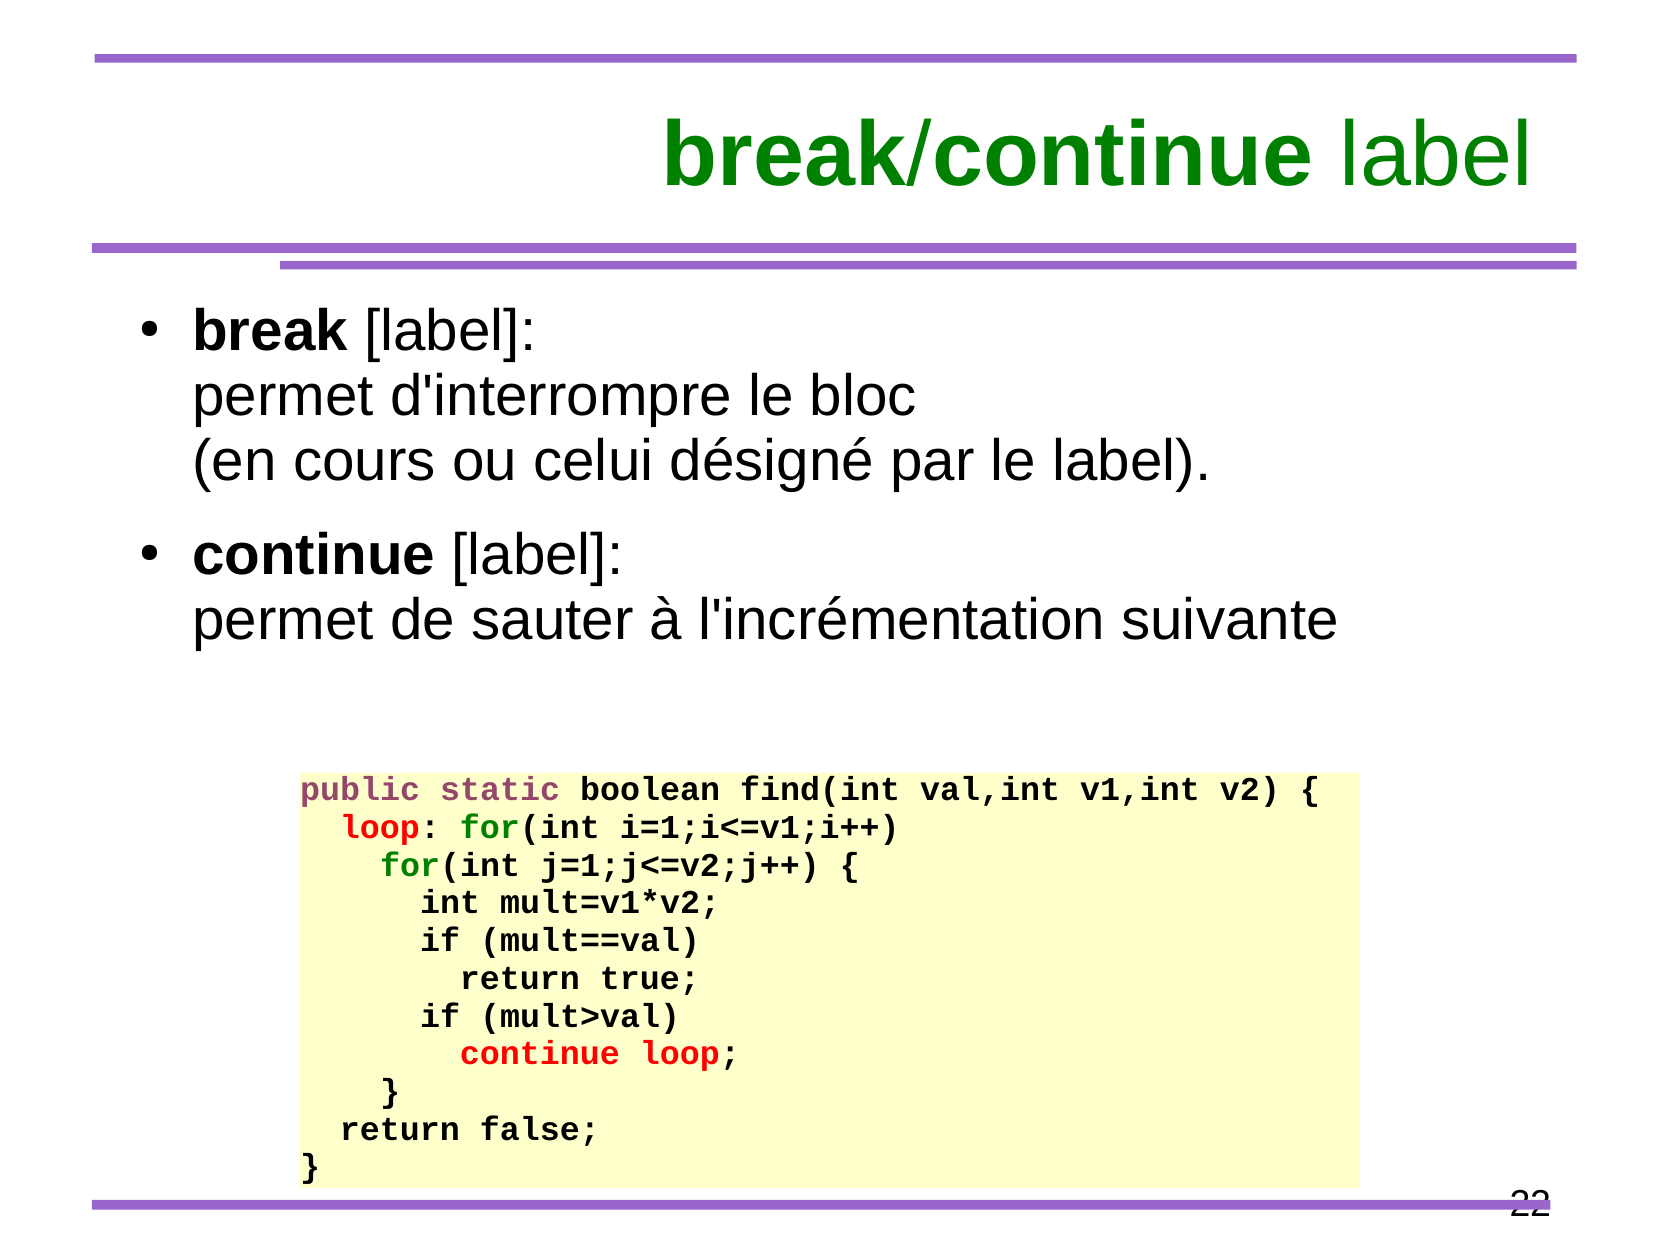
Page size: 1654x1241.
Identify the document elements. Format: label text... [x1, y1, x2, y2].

list break [label]: permet d'interrompre le bloc (en cours ou celui désigné par le label). continue [label]: permet de sauter à l'incrémentation suivante [121, 297, 1534, 1168]
text_box public static boolean find(int val,int v1,int v2) { loop: for(int i=1;i<=v1;i++) for(int j=1;j<=v2;j++) { int mult=v1*v2; if (mult==val) return true; if (mult>val) continue loop; } return false; } [300, 772, 1360, 1189]
title break/continue label [121, 49, 1534, 257]
